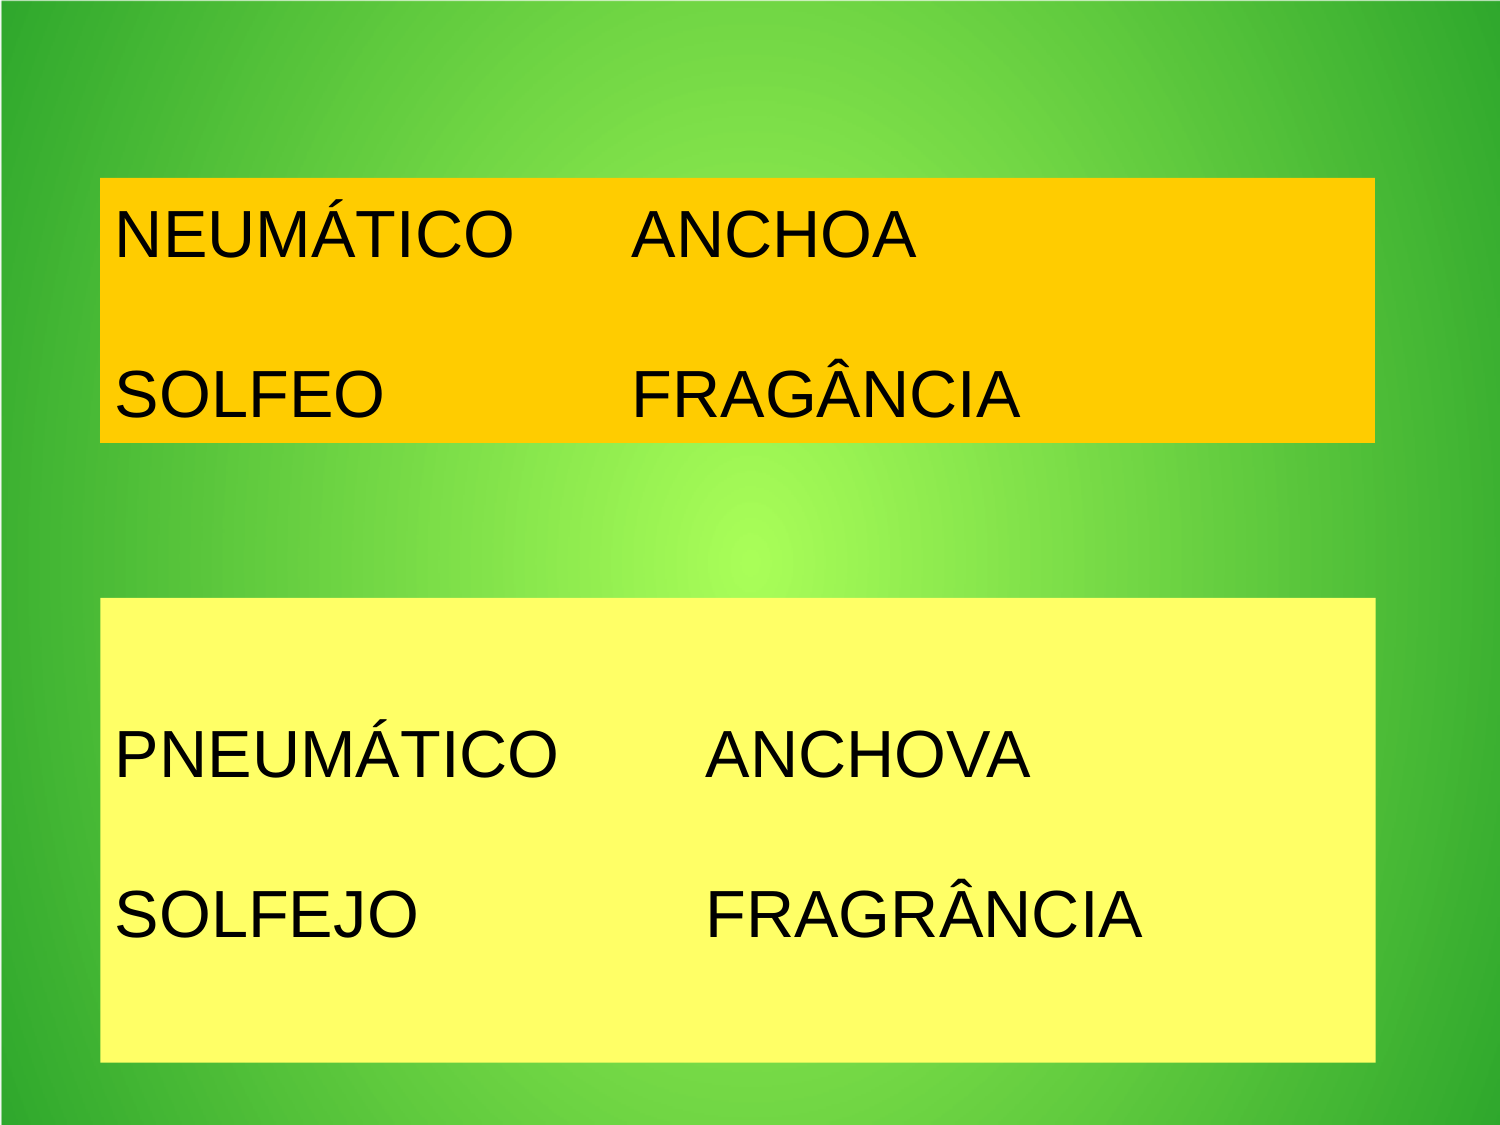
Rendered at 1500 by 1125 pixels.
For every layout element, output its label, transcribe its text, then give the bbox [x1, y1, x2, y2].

picture [0, 0, 1500, 1125]
text_box NEUMÁTICO ANCHOA SOLFEO FRAGÂNCIA [100, 177, 1375, 443]
text_box PNEUMÁTICO ANCHOVA SOLFEJO FRAGRÂNCIA [100, 597, 1376, 1063]
